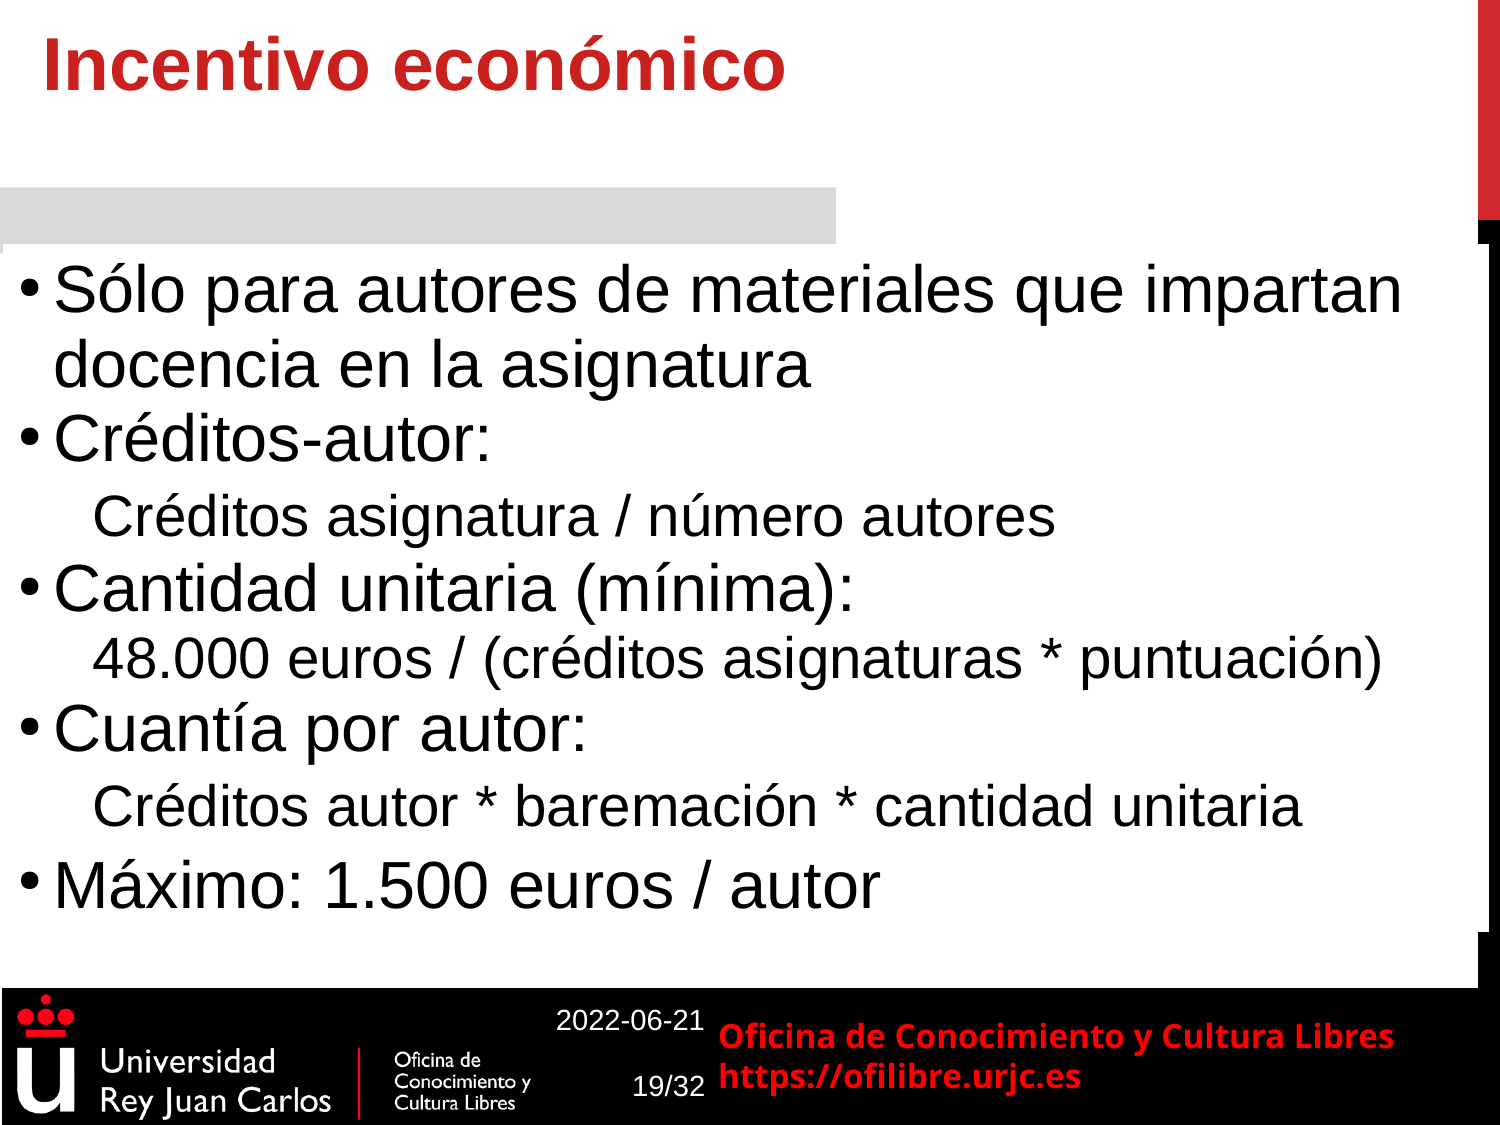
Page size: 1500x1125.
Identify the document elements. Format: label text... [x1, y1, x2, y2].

text_box Incentivo económico [27, 15, 1381, 199]
title [75, 7, 1425, 196]
picture [17, 994, 531, 1120]
text_box Sólo para autores de materiales que impartan docencia en la asignatura Créditos-autor: Créditos asignatura / número autores Cantidad unitaria (mínima): 48.000 euros / (créditos asignaturas * puntuación) Cuantía por autor: Créditos autor * baremación * cantidad unitaria Máximo: 1.500 euros / autor [3, 244, 1489, 928]
